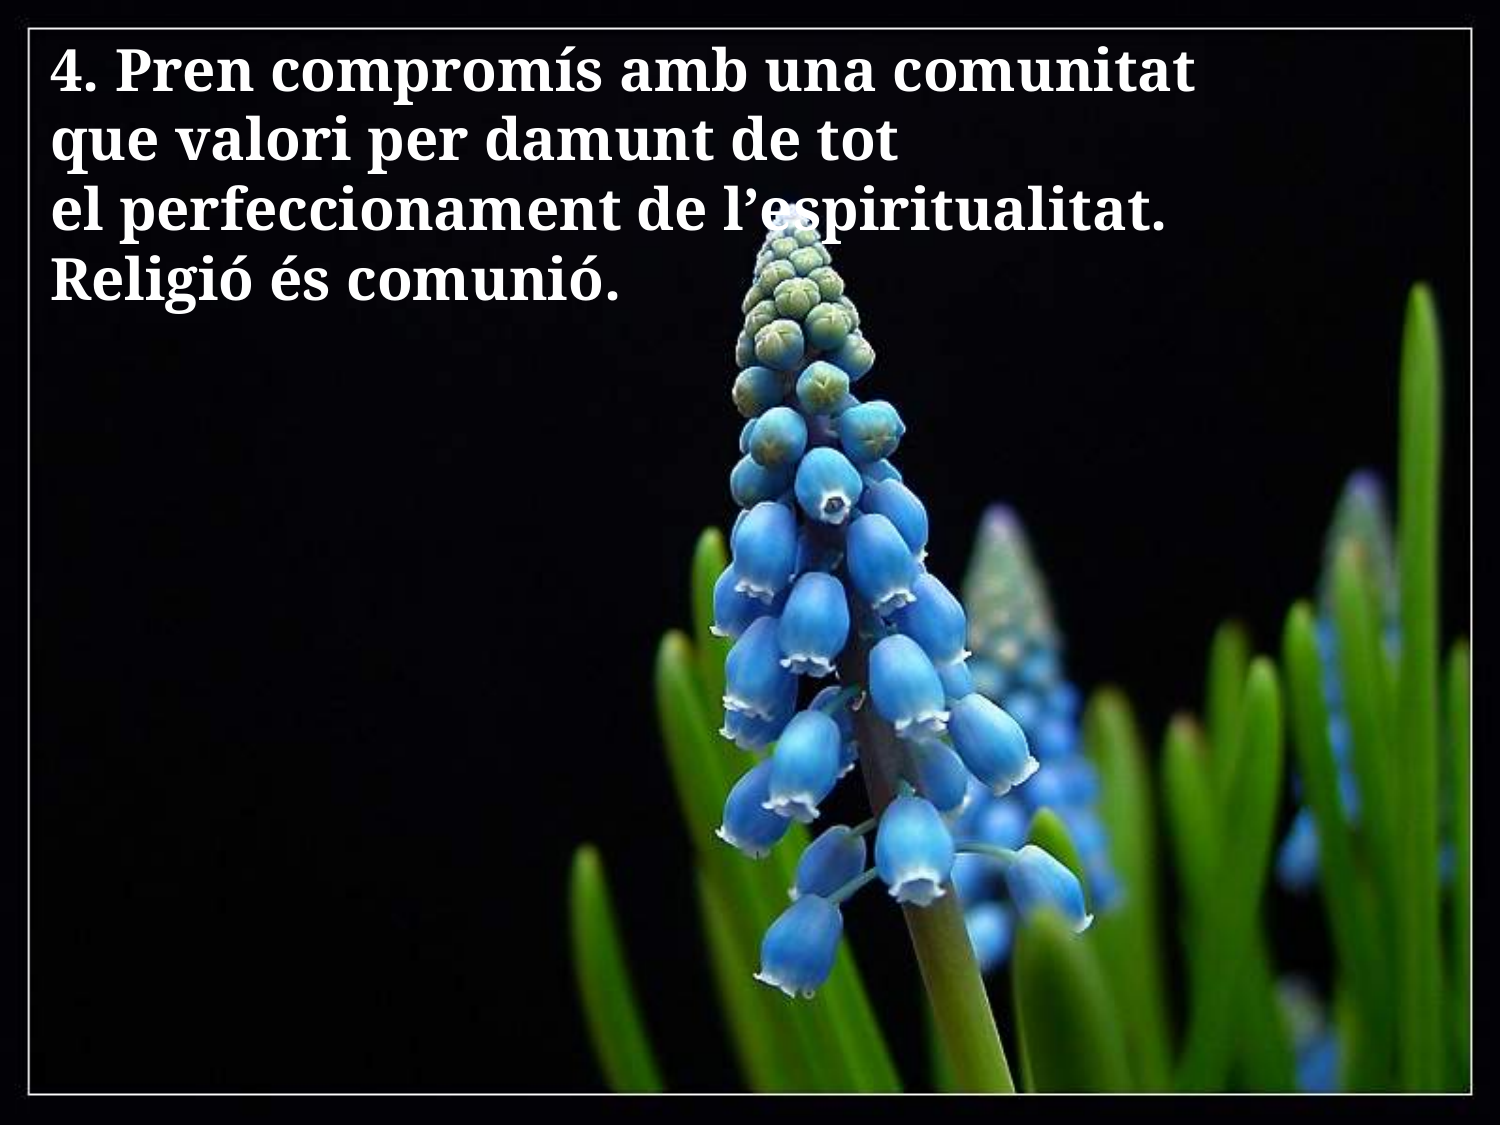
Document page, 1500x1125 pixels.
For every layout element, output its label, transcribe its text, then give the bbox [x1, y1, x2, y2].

text_box 4. Pren compromís amb una comunitat que valori per damunt de tot el perfeccionament de l’espiritualitat. Religió és comunió. [35, 24, 1500, 313]
picture [0, 0, 1500, 1125]
